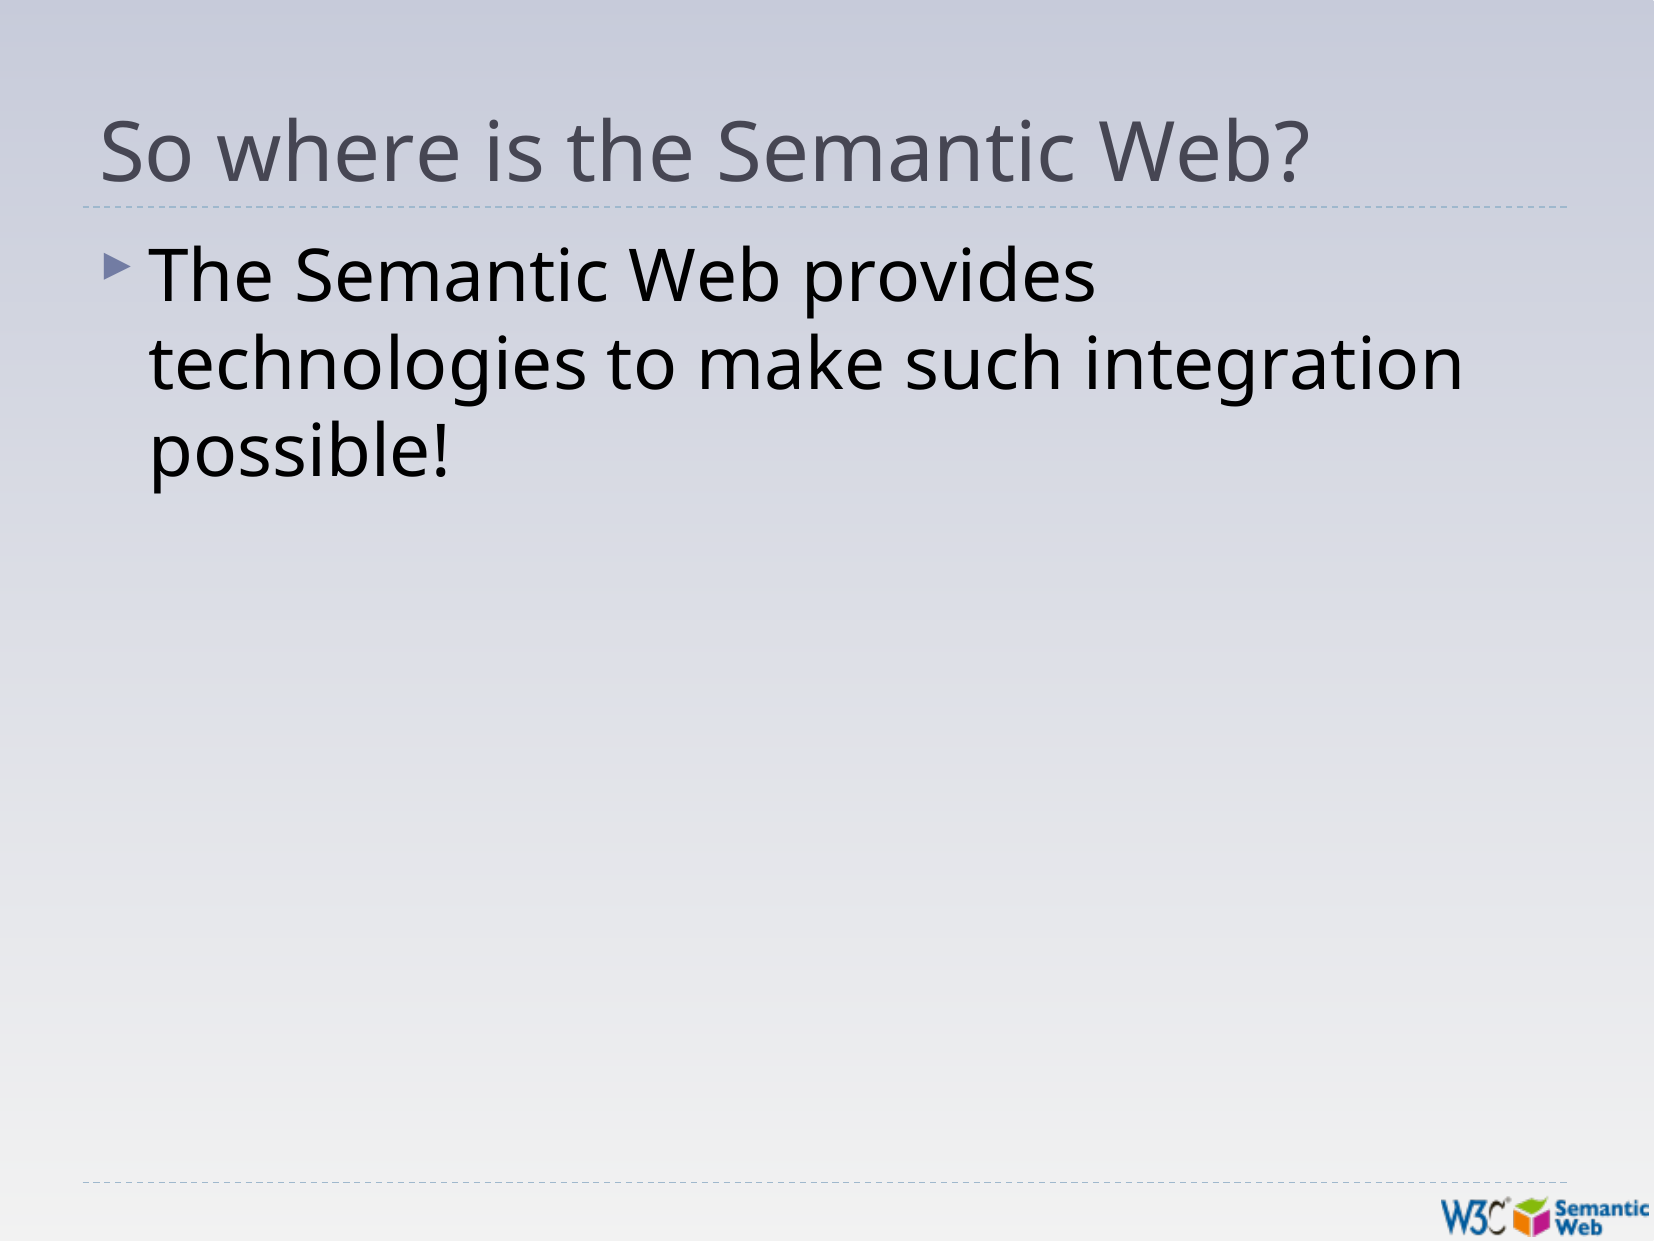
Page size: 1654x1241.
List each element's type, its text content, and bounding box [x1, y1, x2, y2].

list The Semantic Web provides technologies to make such integration possible! [82, 220, 1572, 1114]
picture [1441, 1195, 1649, 1237]
title So where is the Semantic Web? [82, 27, 1572, 207]
